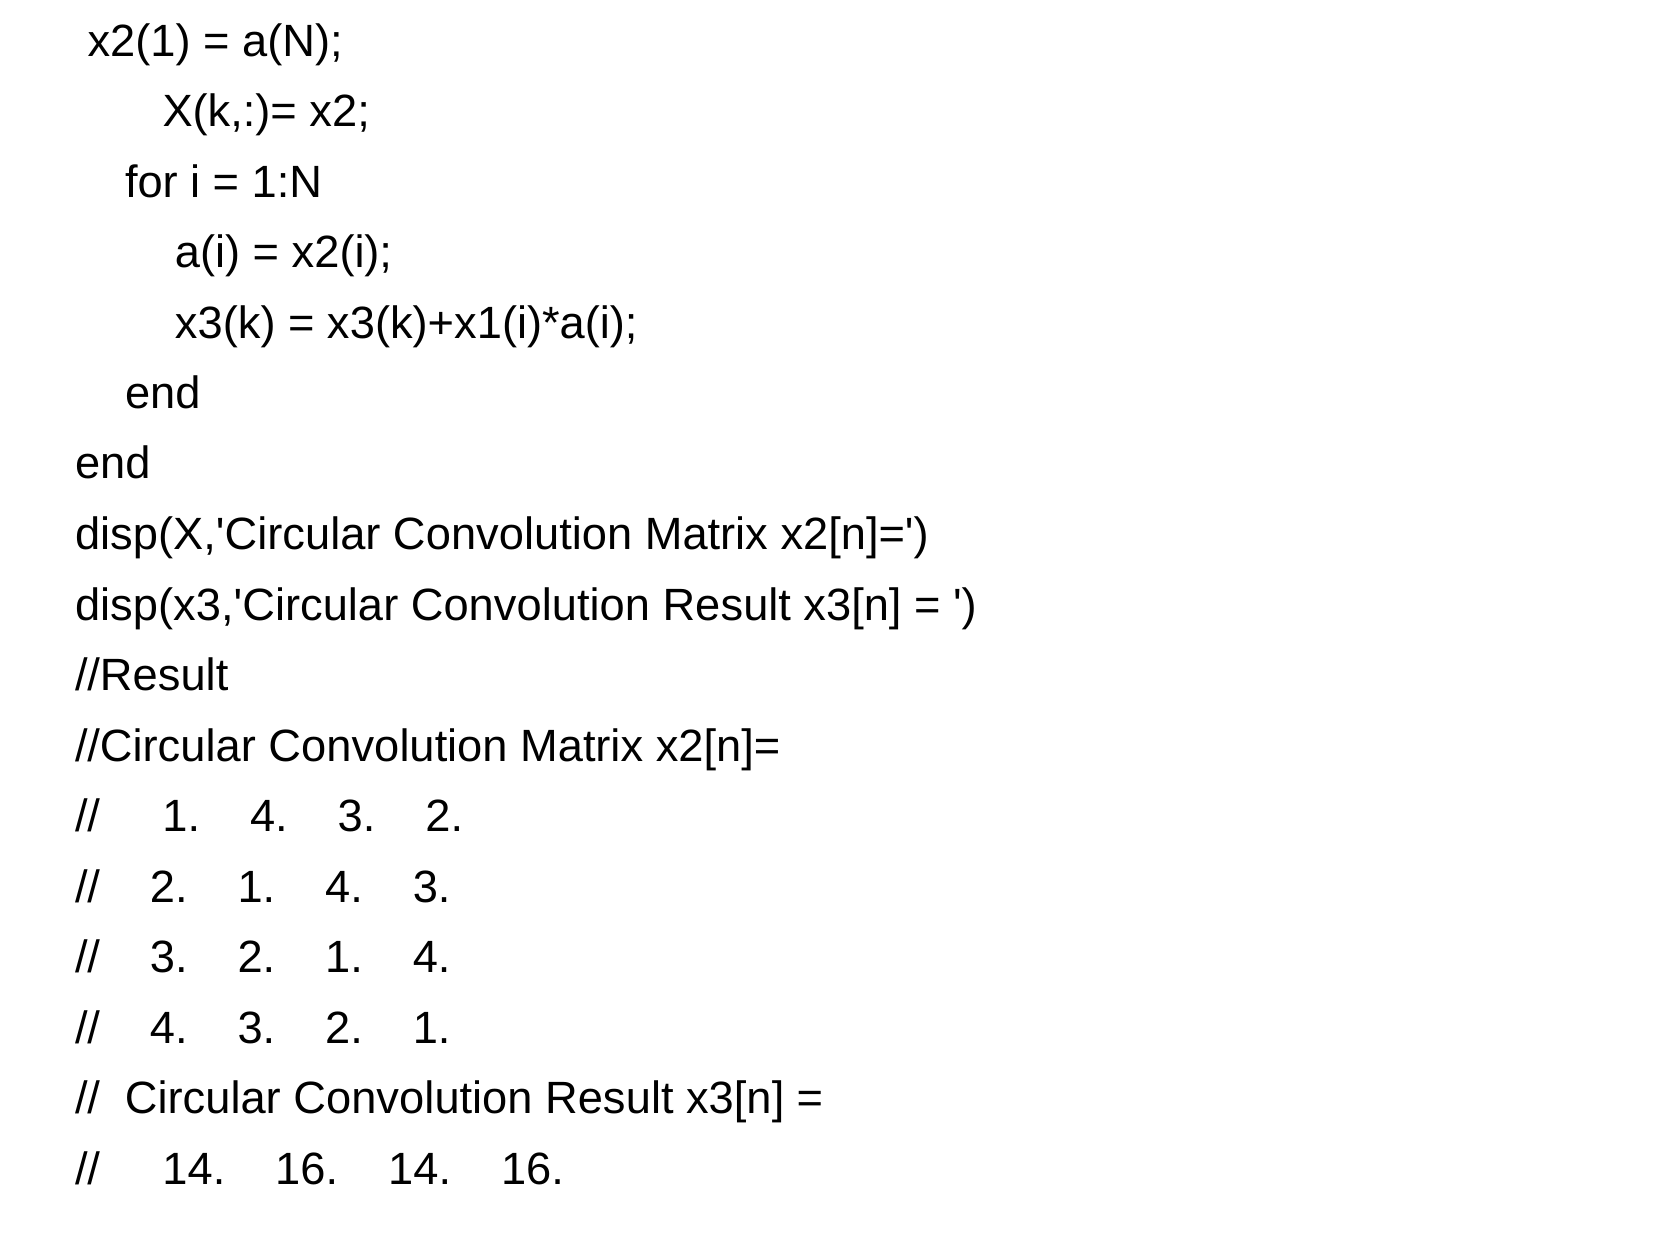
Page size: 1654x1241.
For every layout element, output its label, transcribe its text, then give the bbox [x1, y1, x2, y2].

list x2(1) = a(N); X(k,:)= x2; for i = 1:N a(i) = x2(i); x3(k) = x3(k)+x1(i)*a(i); end end disp(X,'Circular Convolution Matrix x2[n]=') disp(x3,'Circular Convolution Result x3[n] = ') //Result //Circular Convolution Matrix x2[n]= // 1. 4. 3. 2. // 2. 1. 4. 3. // 3. 2. 1. 4. // 4. 3. 2. 1. // Circular Convolution Result x3[n] = // 14. 16. 14. 16. [75, 15, 1636, 1216]
